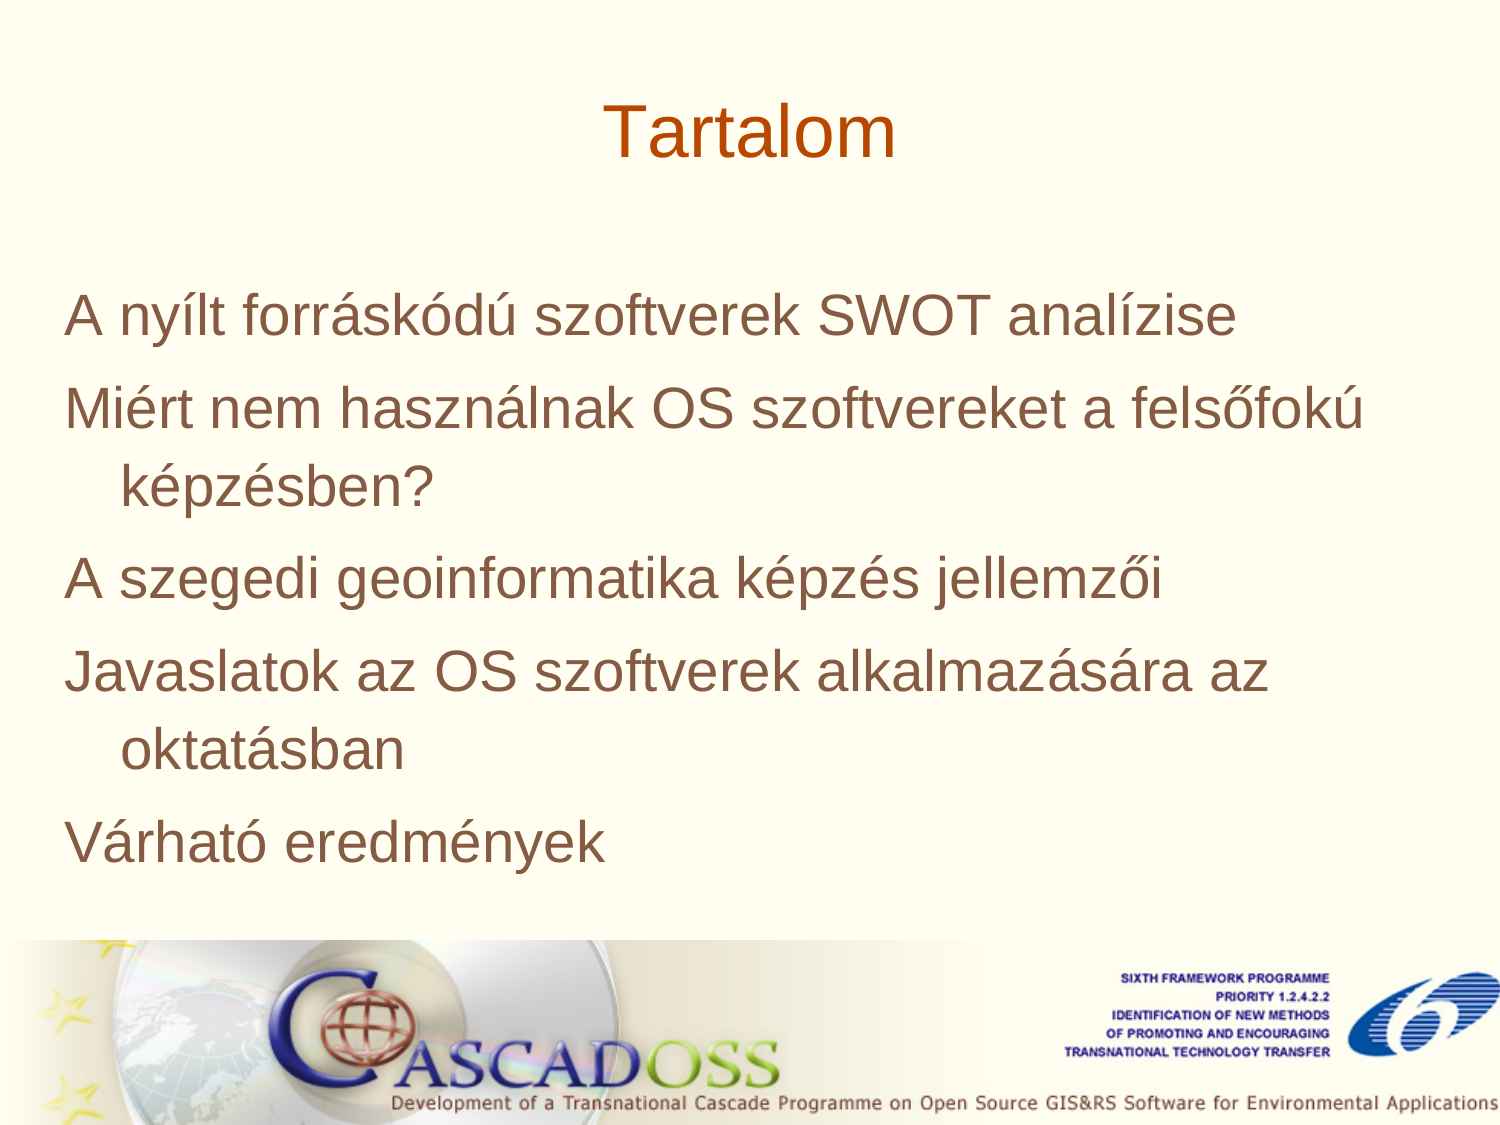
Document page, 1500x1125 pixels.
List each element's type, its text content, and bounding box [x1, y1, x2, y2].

list A nyílt forráskódú szoftverek SWOT analízise Miért nem használnak OS szoftvereket a felsőfokú képzésben? A szegedi geoinformatika képzés jellemzői Javaslatok az OS szoftverek alkalmazására az oktatásban Várható eredmények [49, 262, 1451, 1001]
title Tartalom [49, 37, 1451, 225]
picture [0, 940, 1500, 1125]
